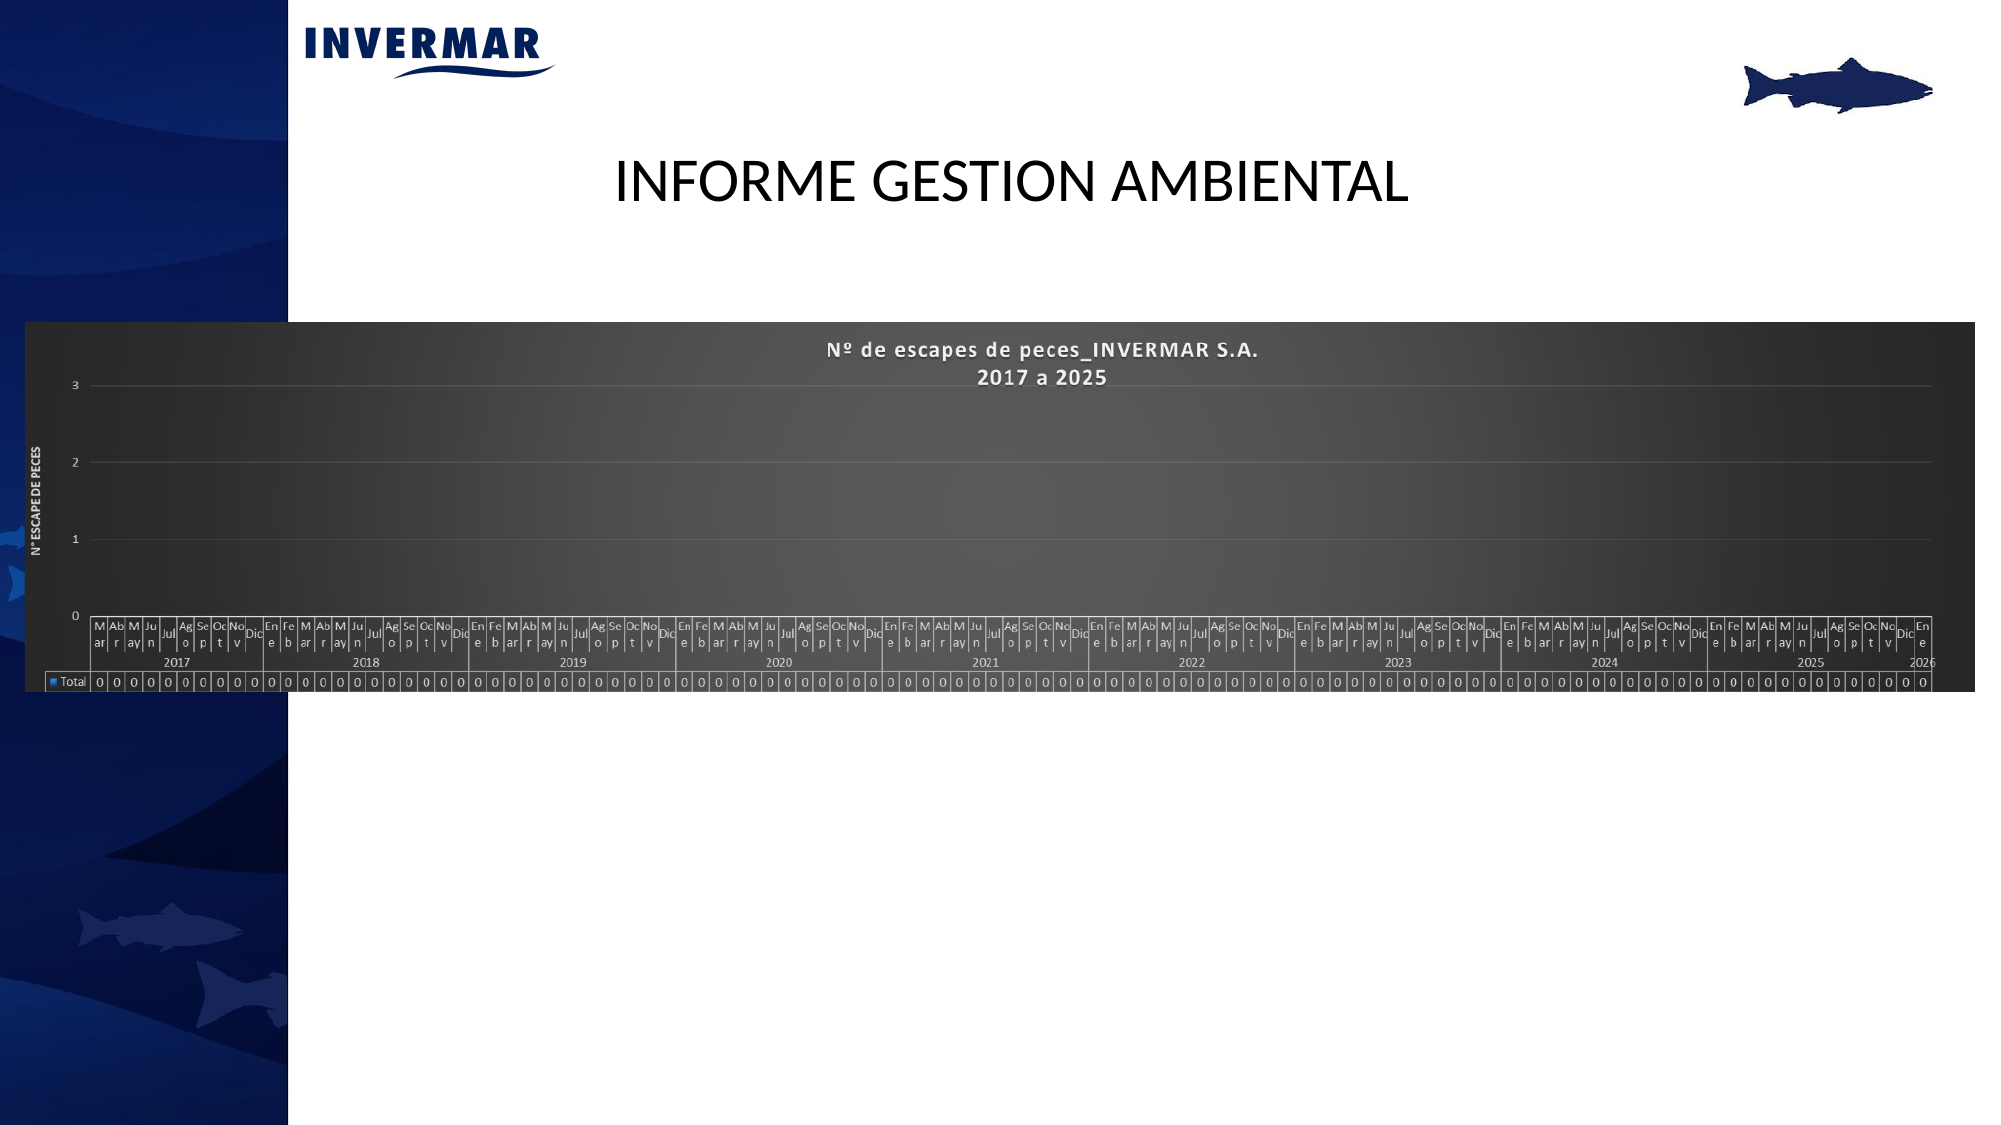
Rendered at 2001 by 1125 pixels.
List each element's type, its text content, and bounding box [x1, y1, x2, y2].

text_box INFORME GESTION AMBIENTAL [598, 131, 1622, 297]
picture [0, 0, 2001, 1125]
